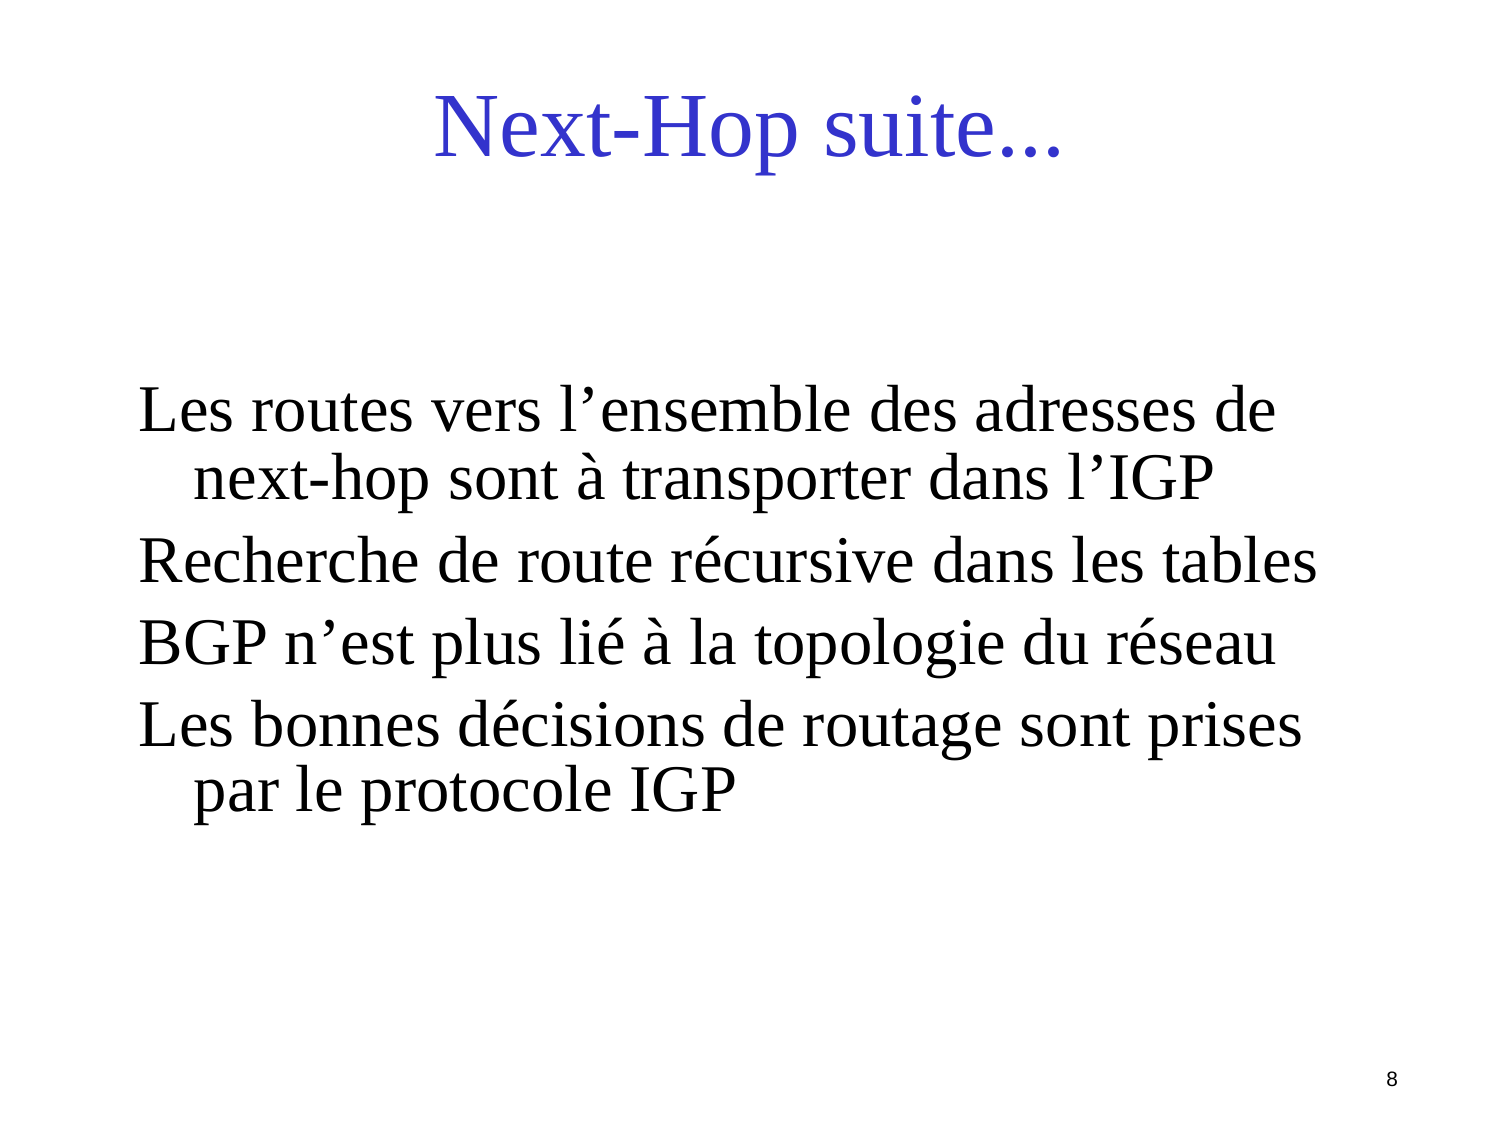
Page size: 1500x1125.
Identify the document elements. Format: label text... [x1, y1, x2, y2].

list Les routes vers l’ensemble des adresses de next-hop sont à transporter dans l’IGP Recherche de route récursive dans les tables BGP n’est plus lié à la topologie du réseau Les bonnes décisions de routage sont prises par le protocole IGP [125, 262, 1401, 938]
title Next-Hop suite... [112, 37, 1388, 226]
